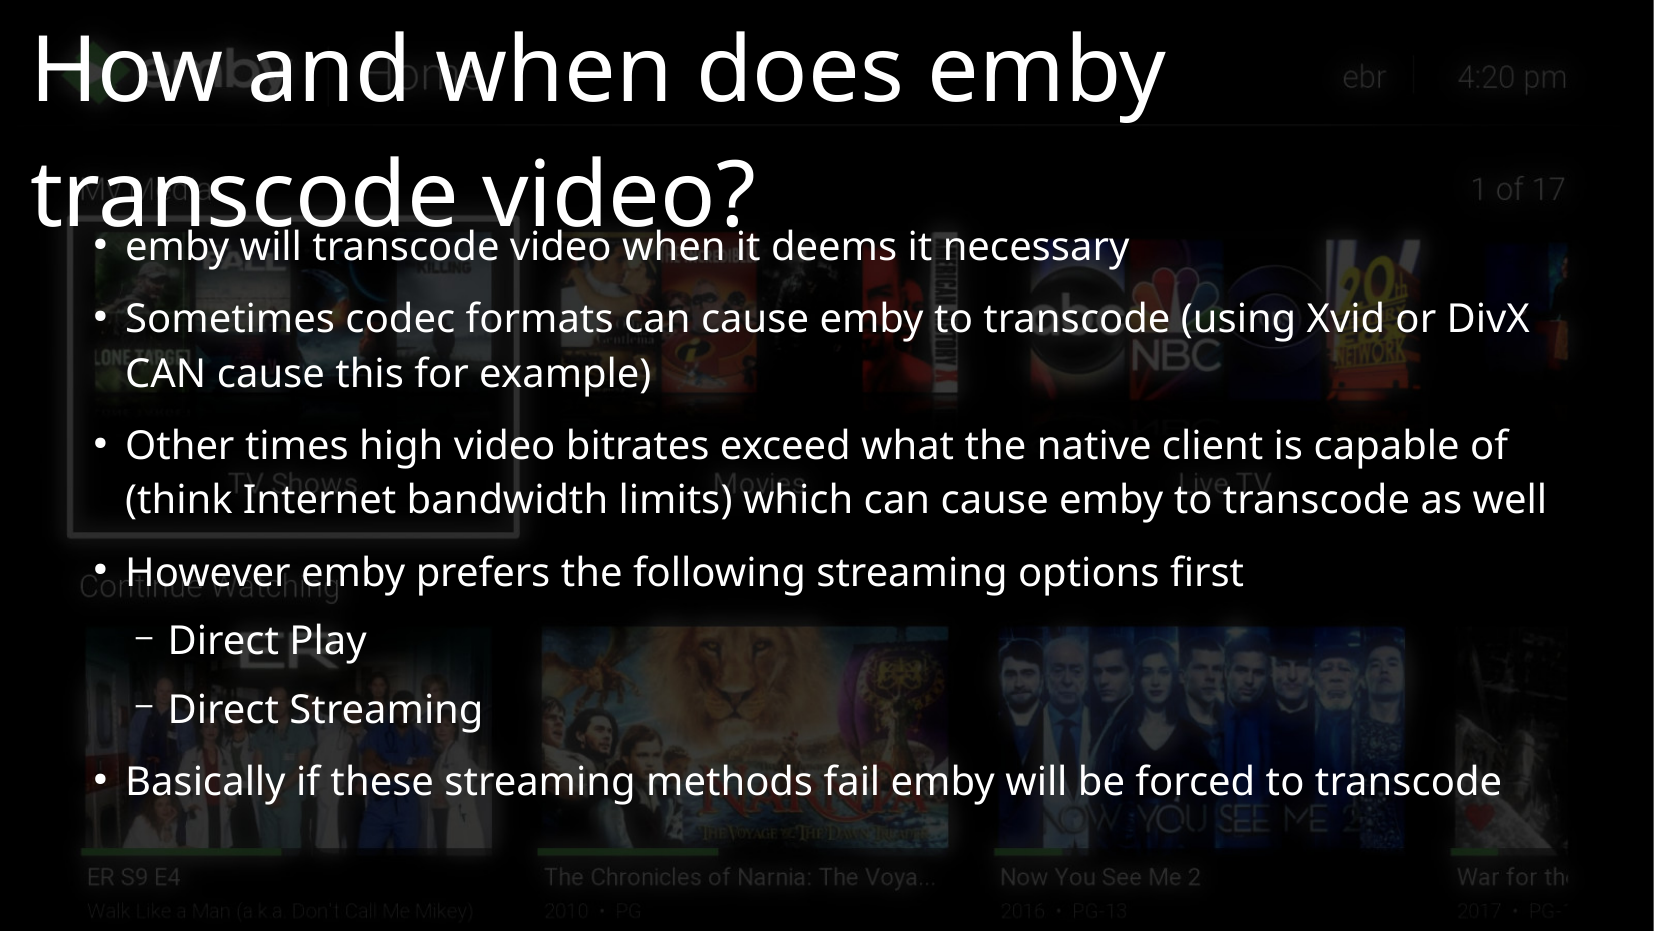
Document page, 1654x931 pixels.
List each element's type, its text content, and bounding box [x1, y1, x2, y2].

list emby will transcode video when it deems it necessary Sometimes codec formats can cause emby to transcode (using Xvid or DivX CAN cause this for example) Other times high video bitrates exceed what the native client is capable of (think Internet bandwidth limits) which can cause emby to transcode as well However emby prefers the following streaming options first Direct Play Direct Streaming Basically if these streaming methods fail emby will be forced to transcode [82, 217, 1571, 841]
picture [0, 0, 1654, 931]
title How and when does emby transcode video? [30, 75, 1595, 182]
